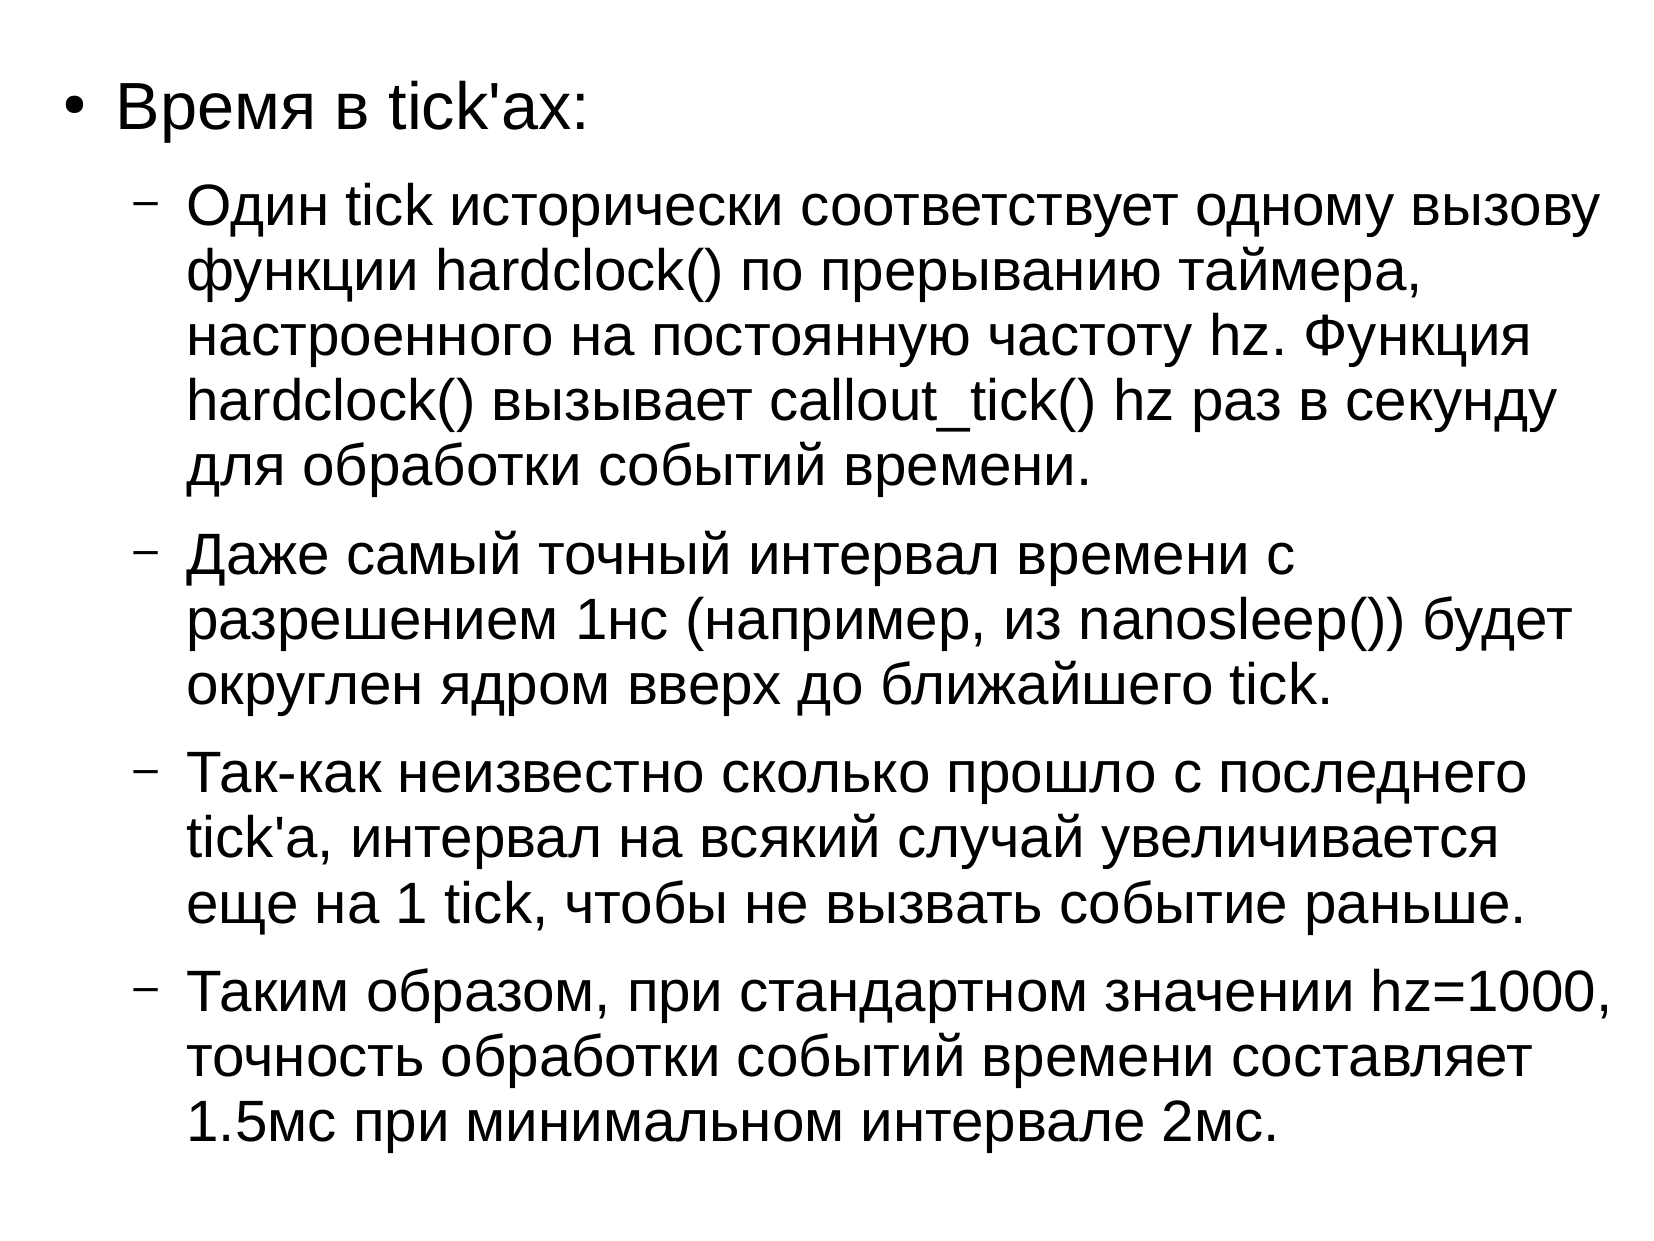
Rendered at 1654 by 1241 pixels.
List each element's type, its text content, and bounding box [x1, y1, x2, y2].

list Время в tick'ах: Один tick исторически соответствует одному вызову функции hardclock() по прерыванию таймера, настроенного на постоянную частоту hz. Функция hardclock() вызывает callout_tick() hz раз в секунду для обработки событий времени. Даже самый точный интервал времени с разрешением 1нс (например, из nanosleep()) будет округлен ядром вверх до ближайшего tick. Так-как неизвестно сколько прошло с последнего tick'а, интервал на всякий случай увеличивается еще на 1 tick, чтобы не вызвать событие раньше. Таким образом, при стандартном значении hz=1000, точность обработки событий времени составляет 1.5мс при минимальном интервале 2мс. [45, 68, 1621, 1221]
